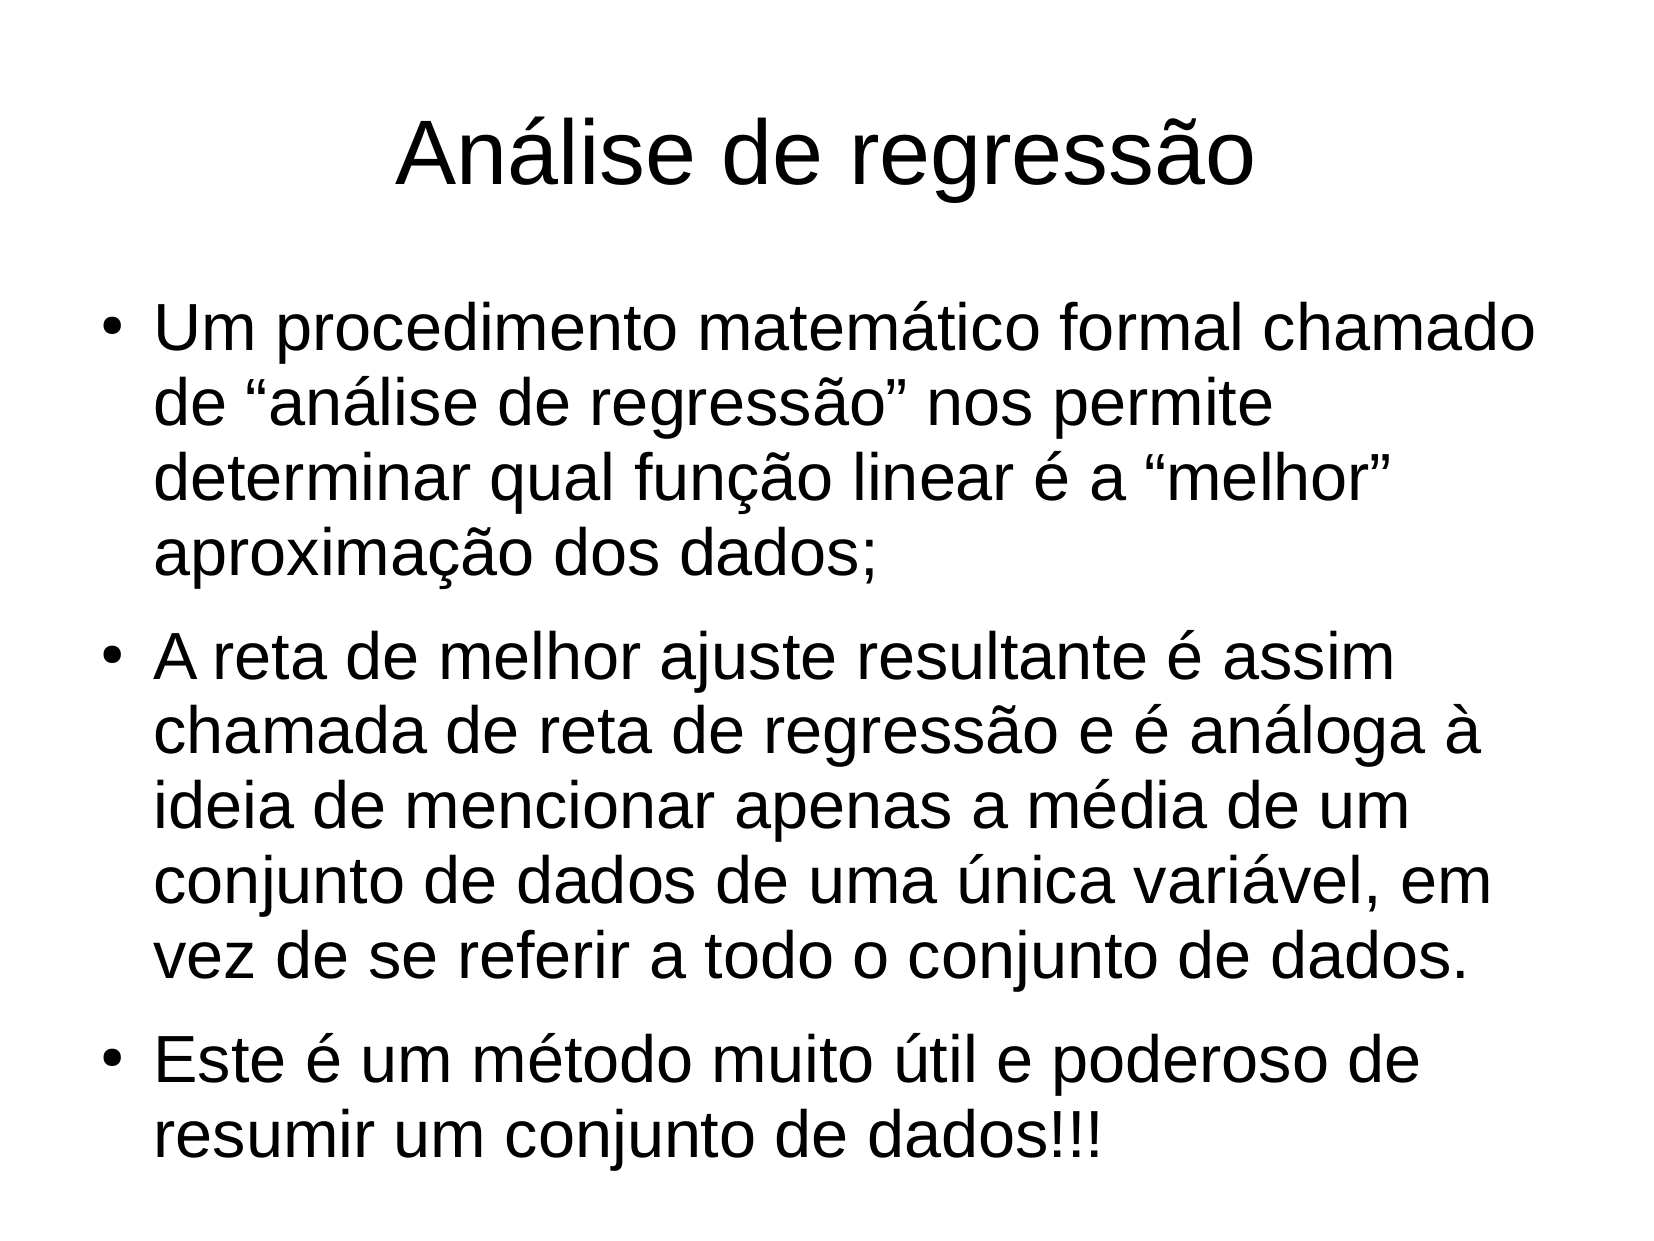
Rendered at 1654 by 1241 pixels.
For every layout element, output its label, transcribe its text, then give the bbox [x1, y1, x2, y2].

list Um procedimento matemático formal chamado de “análise de regressão” nos permite determinar qual função linear é a “melhor” aproximação dos dados; A reta de melhor ajuste resultante é assim chamada de reta de regressão e é análoga à ideia de mencionar apenas a média de um conjunto de dados de uma única variável, em vez de se referir a todo o conjunto de dados. Este é um método muito útil e poderoso de resumir um conjunto de dados!!! [82, 290, 1571, 1010]
title Análise de regressão [82, 49, 1571, 257]
